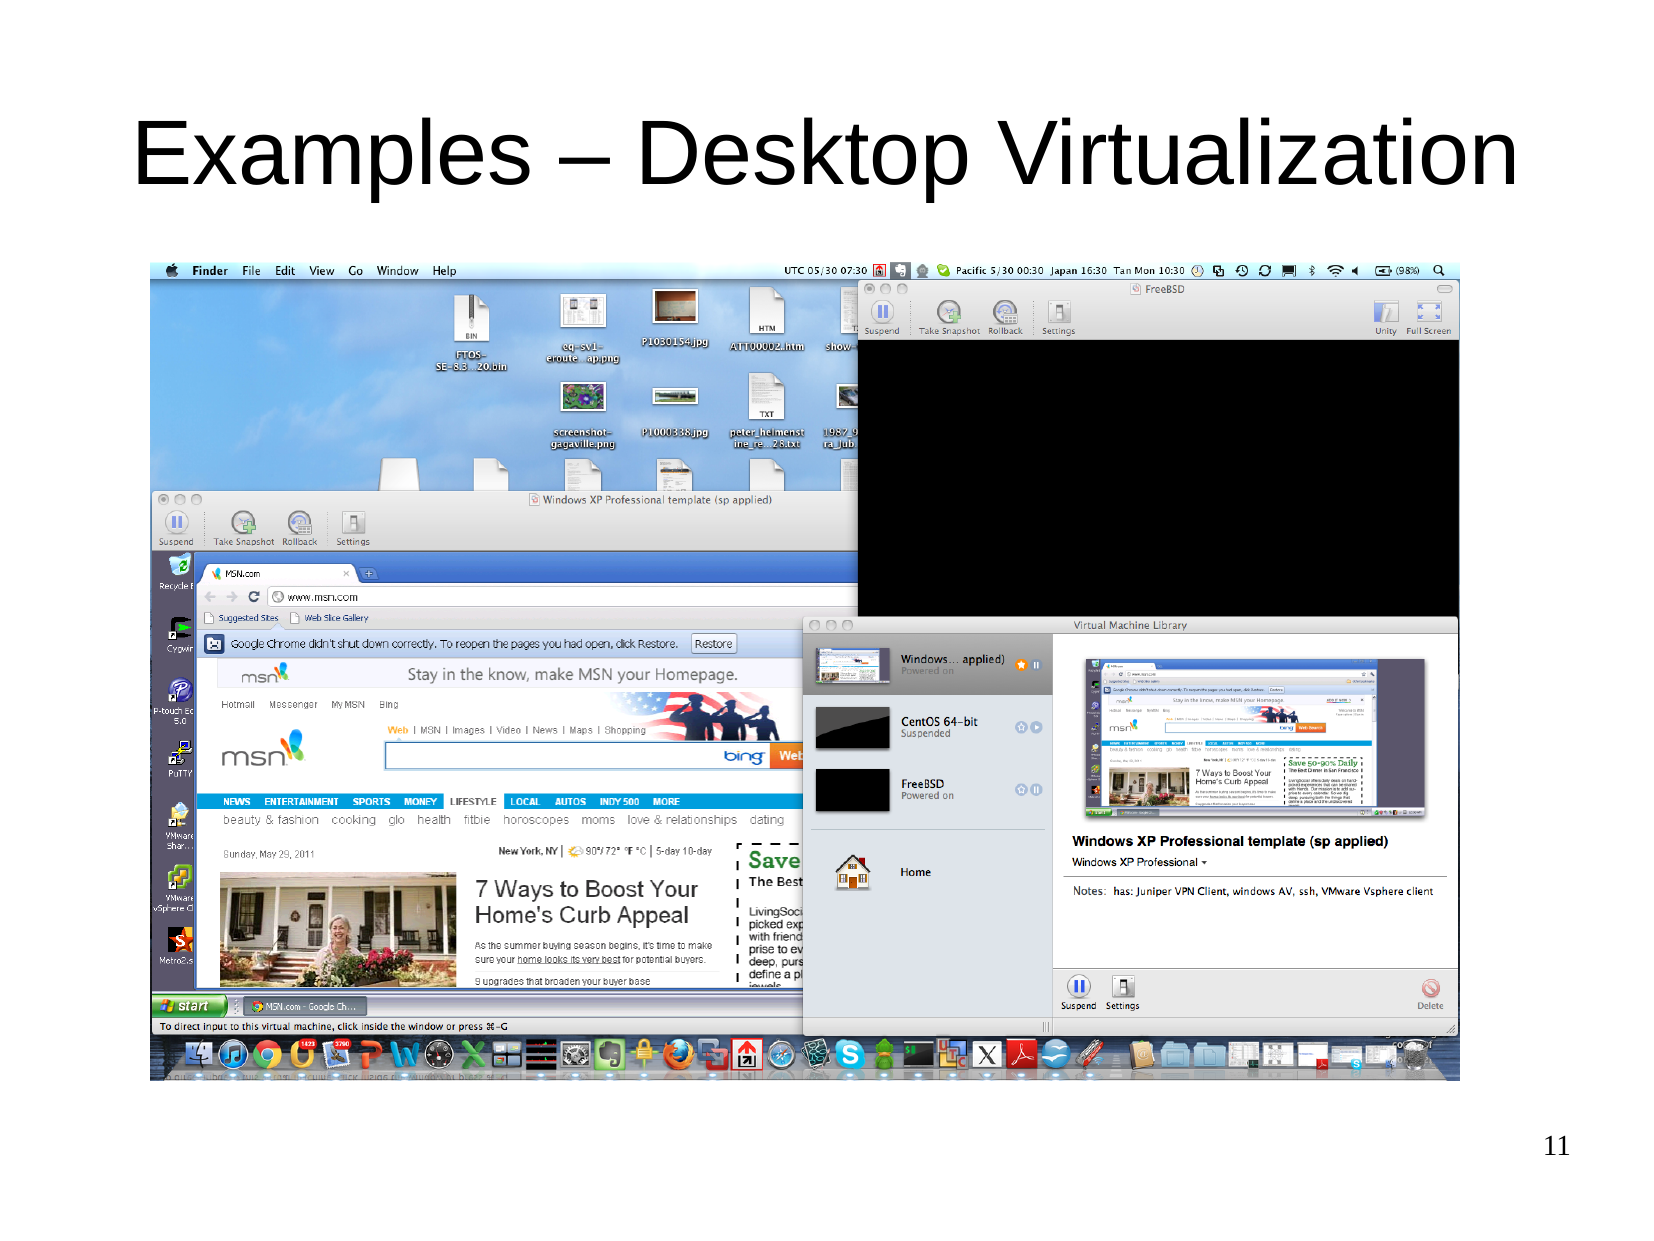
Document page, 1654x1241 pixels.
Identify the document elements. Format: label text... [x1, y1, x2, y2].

title Examples – Desktop Virtualization [82, 49, 1571, 257]
picture [150, 262, 1460, 1081]
